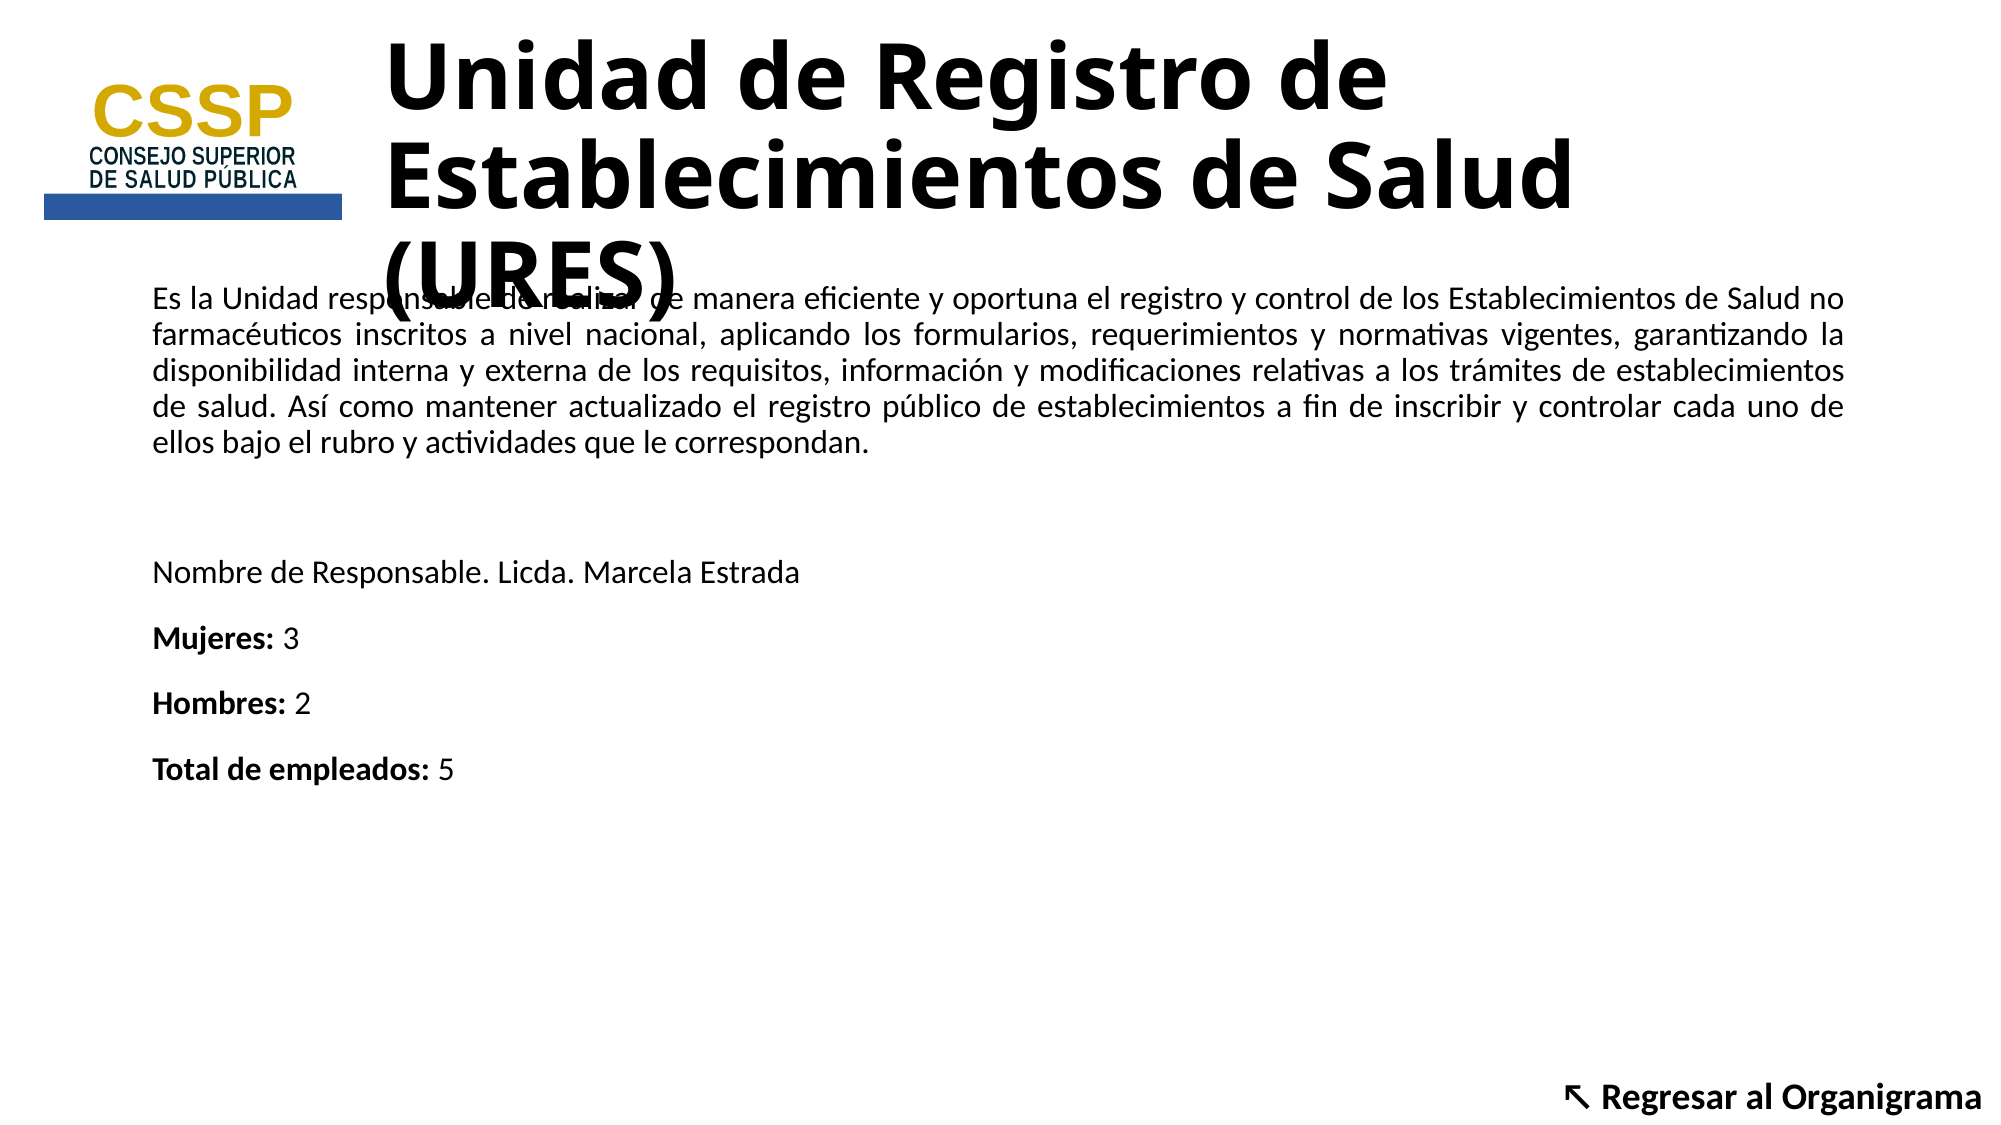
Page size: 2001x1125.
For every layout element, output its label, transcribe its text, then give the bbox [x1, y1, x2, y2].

text_box ↖ Regresar al Organigrama [1546, 1064, 1999, 1125]
list Es la Unidad responsable de realizar de manera eficiente y oportuna el registro y control de los Establecimientos de Salud no farmacéuticos inscritos a nivel nacional, aplicando los formularios, requerimientos y normativas vigentes, garantizando la disponibilidad interna y externa de los requisitos, información y modificaciones relativas a los trámites de establecimientos de salud. Así como mantener actualizado el registro público de establecimientos a fin de inscribir y controlar cada uno de ellos bajo el rubro y actividades que le correspondan. Nombre de Responsable. Licda. Marcela Estrada Mujeres: 3 Hombres: 2 Total de empleados: 5 [137, 273, 1863, 1066]
title Unidad de Registro de Establecimientos de Salud (URES) [368, 22, 1863, 241]
picture [44, 61, 342, 220]
